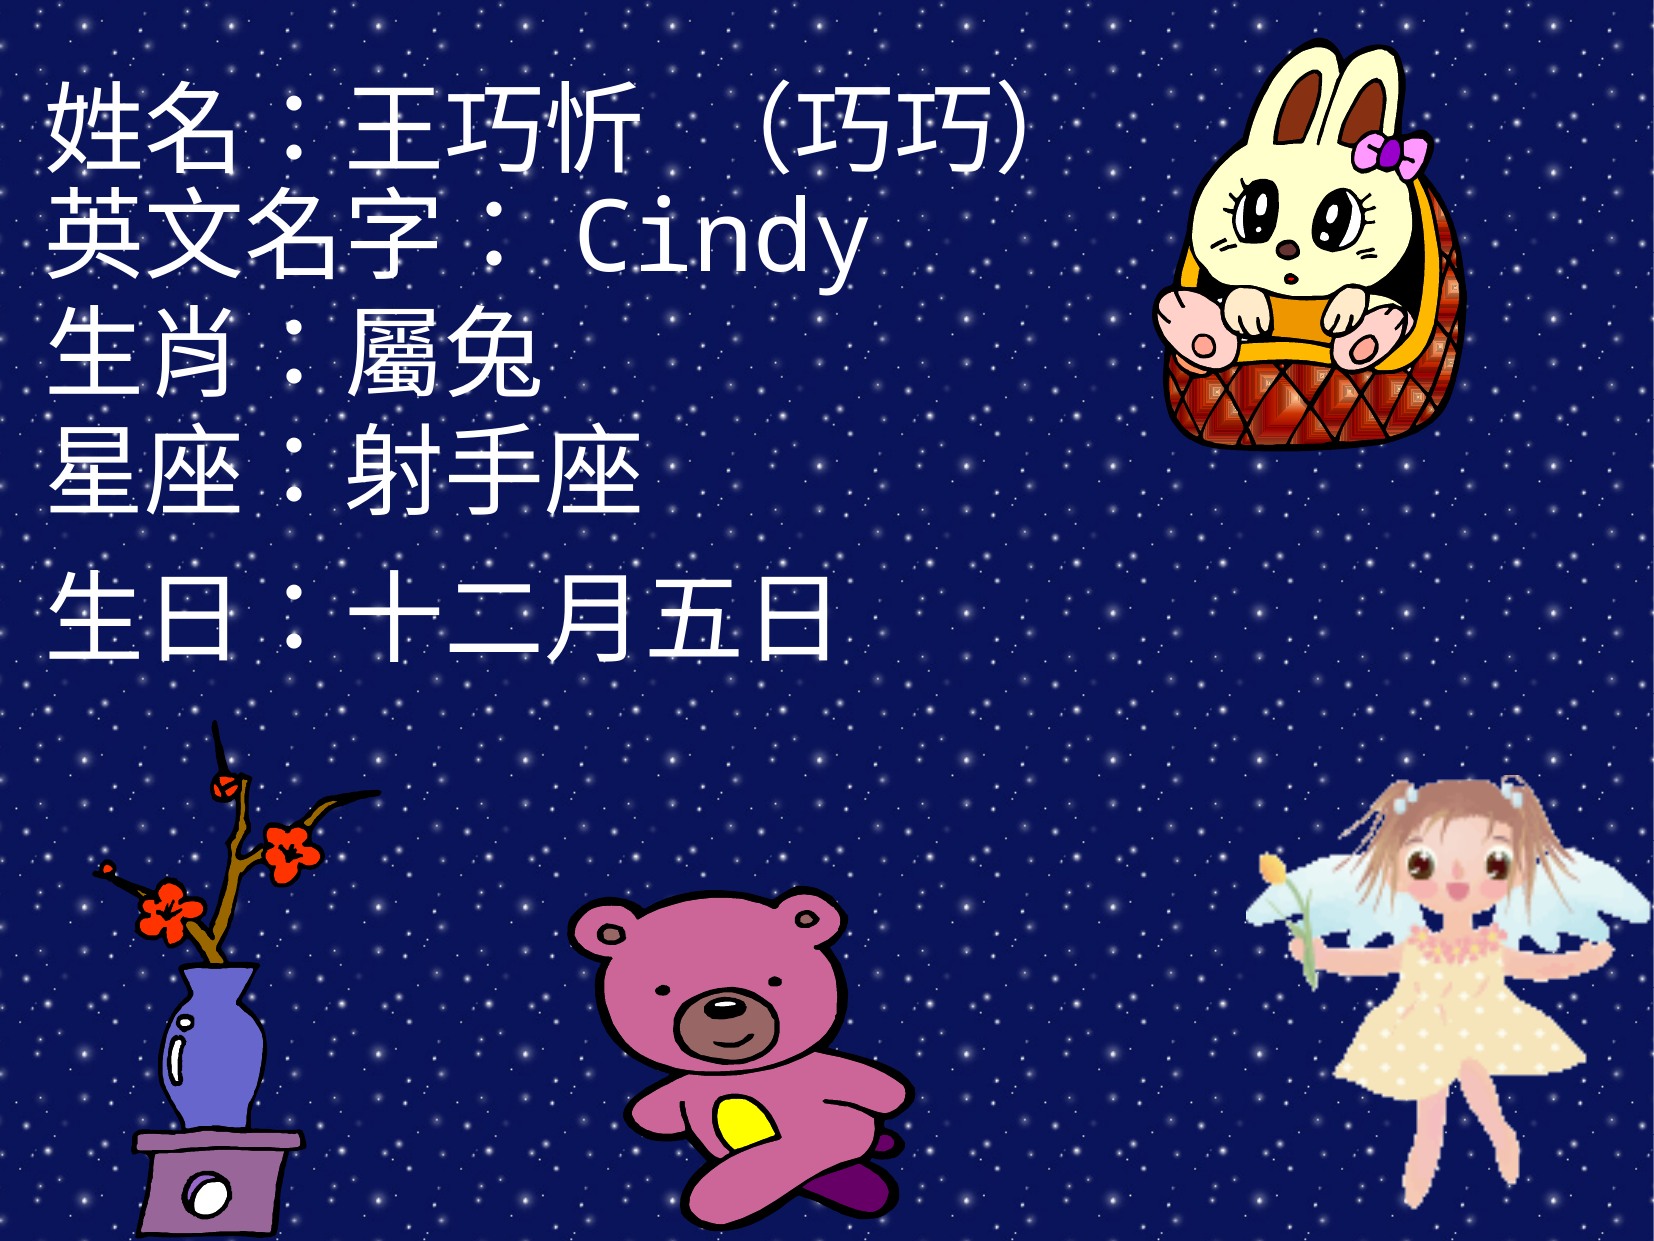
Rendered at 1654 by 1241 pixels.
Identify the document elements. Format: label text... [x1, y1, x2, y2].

text_box 姓名：王巧忻 （巧巧） [29, 42, 1151, 178]
text_box 生肖：屬兔 [29, 265, 1004, 401]
text_box 生日：十二月五日 [29, 531, 916, 667]
text_box 星座：射手座 [29, 383, 945, 532]
picture [0, 0, 1654, 1241]
text_box 英文名字：Cindy [29, 178, 945, 265]
